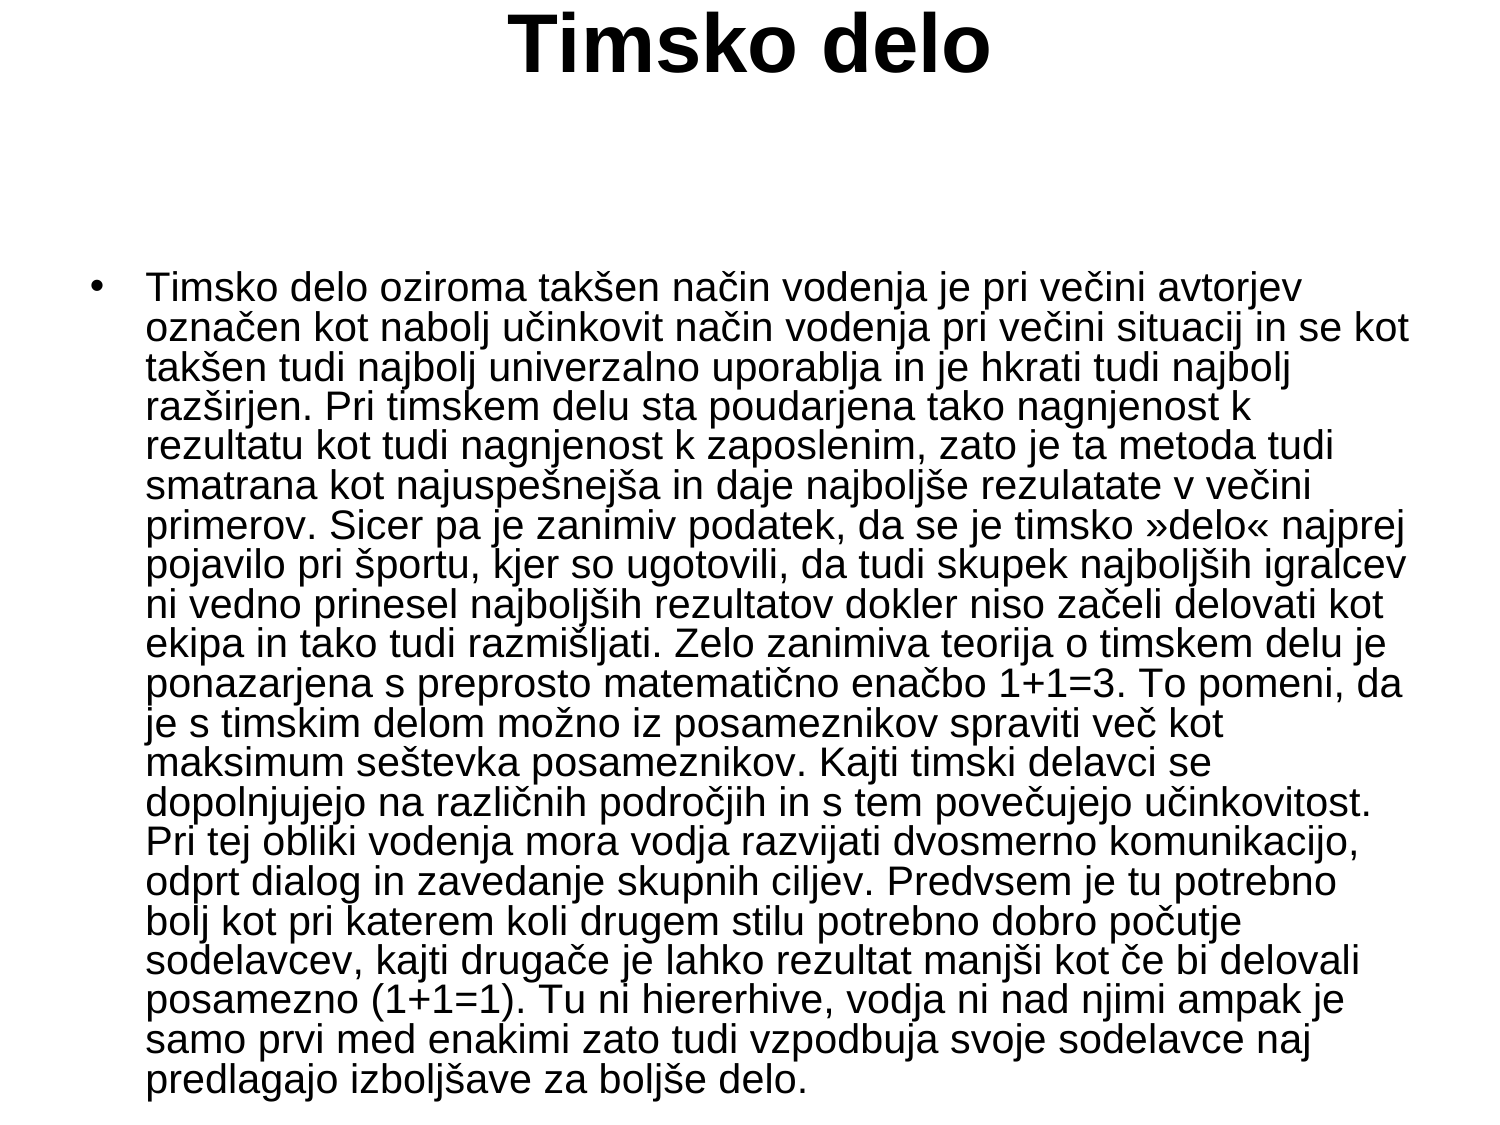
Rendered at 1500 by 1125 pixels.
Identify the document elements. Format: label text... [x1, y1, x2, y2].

title Timsko delo [75, 0, 1426, 262]
list Timsko delo oziroma takšen način vodenja je pri večini avtorjev označen kot nabolj učinkovit način vodenja pri večini situacij in se kot takšen tudi najbolj univerzalno uporablja in je hkrati tudi najbolj razširjen. Pri timskem delu sta poudarjena tako nagnjenost k rezultatu kot tudi nagnjenost k zaposlenim, zato je ta metoda tudi smatrana kot najuspešnejša in daje najboljše rezulatate v večini primerov. Sicer pa je zanimiv podatek, da se je timsko »delo« najprej pojavilo pri športu, kjer so ugotovili, da tudi skupek najboljših igralcev ni vedno prinesel najboljših rezultatov dokler niso začeli delovati kot ekipa in tako tudi razmišljati. Zelo zanimiva teorija o timskem delu je ponazarjena s preprosto matematično enačbo 1+1=3. To pomeni, da je s timskim delom možno iz posameznikov spraviti več kot maksimum seštevka posameznikov. Kajti timski delavci se dopolnjujejo na različnih področjih in s tem povečujejo učinkovitost. Pri tej obliki vodenja mora vodja razvijati dvosmerno komunikacijo, odprt dialog in zavedanje skupnih ciljev. Predvsem je tu potrebno bolj kot pri katerem koli drugem stilu potrebno dobro počutje sodelavcev, kajti drugače je lahko rezultat manjši kot če bi delovali posamezno (1+1=1). Tu ni hiererhive, vodja ni nad njimi ampak je samo prvi med enakimi zato tudi vzpodbuja svoje sodelavce naj predlagajo izboljšave za boljše delo. [75, 262, 1426, 1125]
